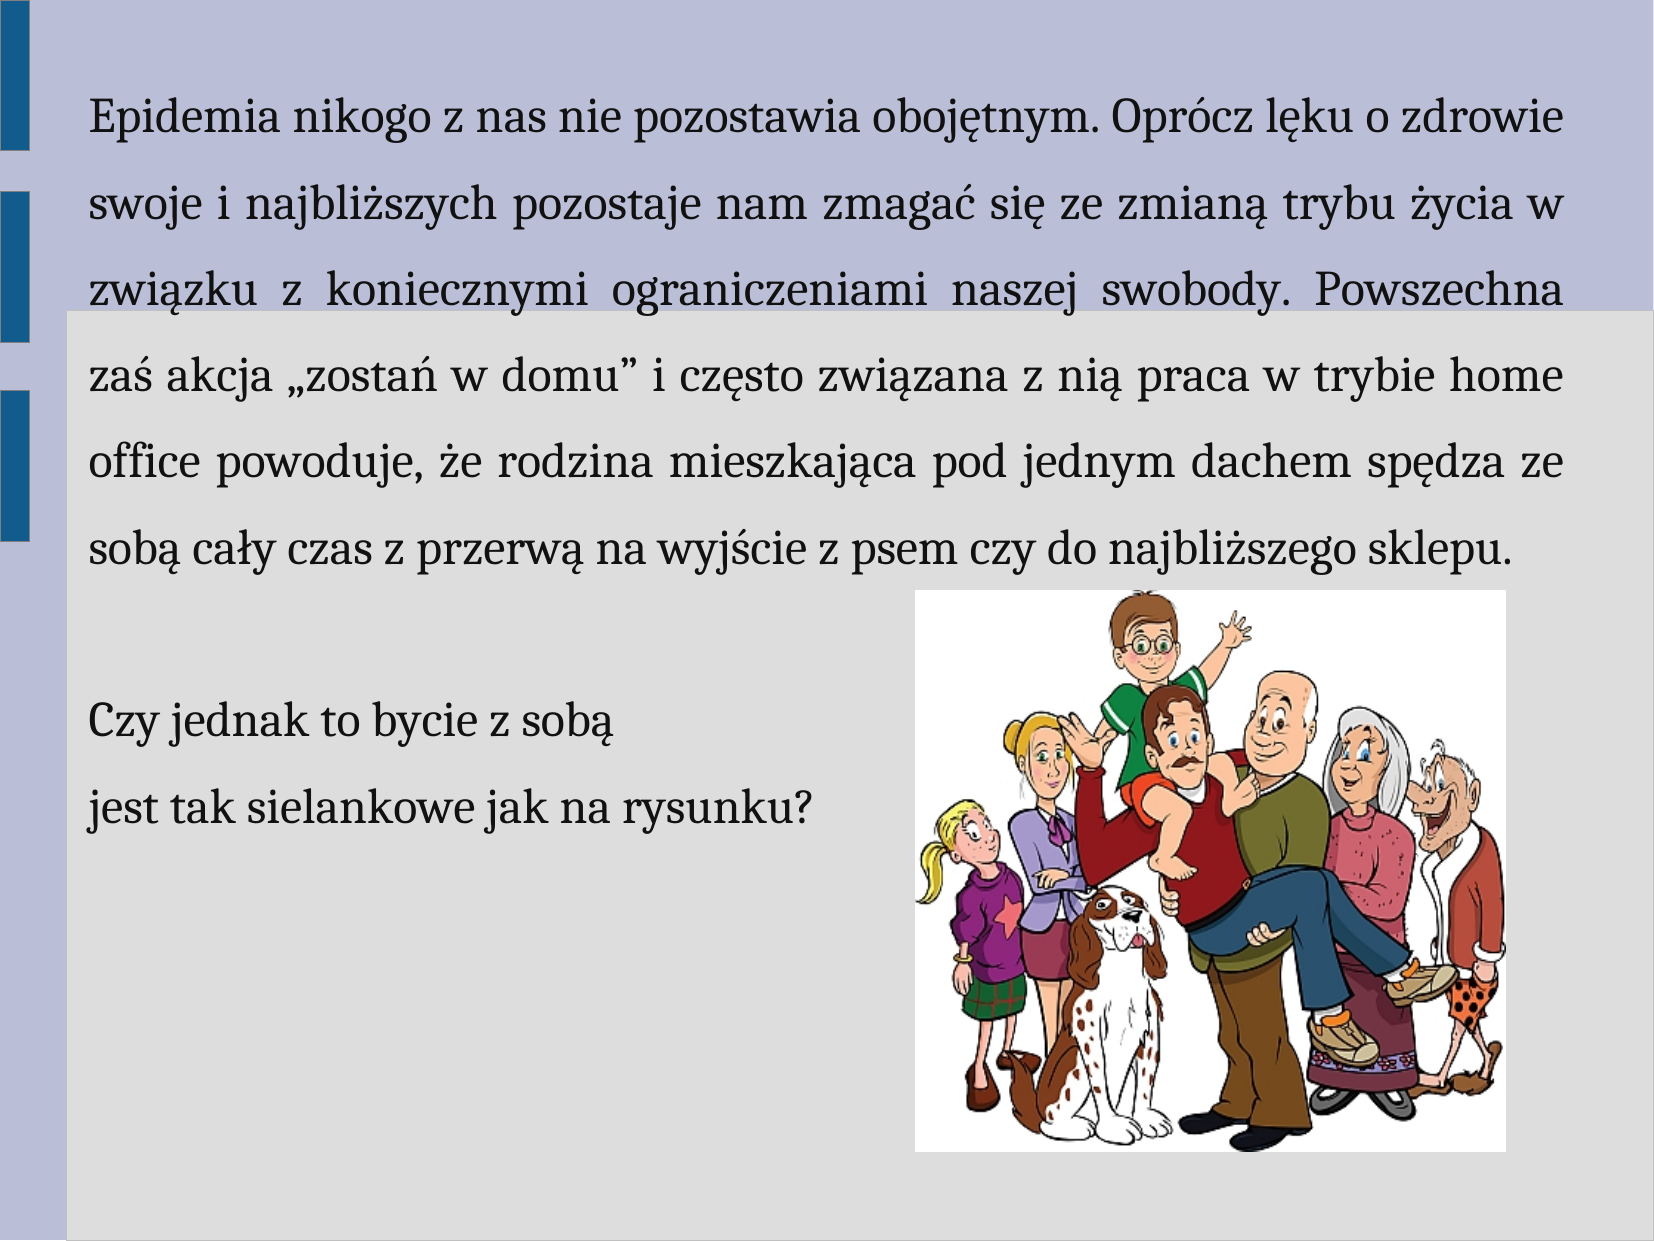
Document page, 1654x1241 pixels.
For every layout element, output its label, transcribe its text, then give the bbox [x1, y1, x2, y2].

picture [915, 590, 1506, 1152]
list Epidemia nikogo z nas nie pozostawia obojętnym. Oprócz lęku o zdrowie swoje i najbliższych pozostaje nam zmagać się ze zmianą trybu życia w związku z koniecznymi ograniczeniami naszej swobody. Powszechna zaś akcja „zostań w domu” i często związana z nią praca w trybie home office powoduje, że rodzina mieszkająca pod jednym dachem spędza ze sobą cały czas z przerwą na wyjście z psem czy do najbliższego sklepu. Czy jednak to bycie z sobą jest tak sielankowe jak na rysunku? [88, 59, 1565, 1123]
